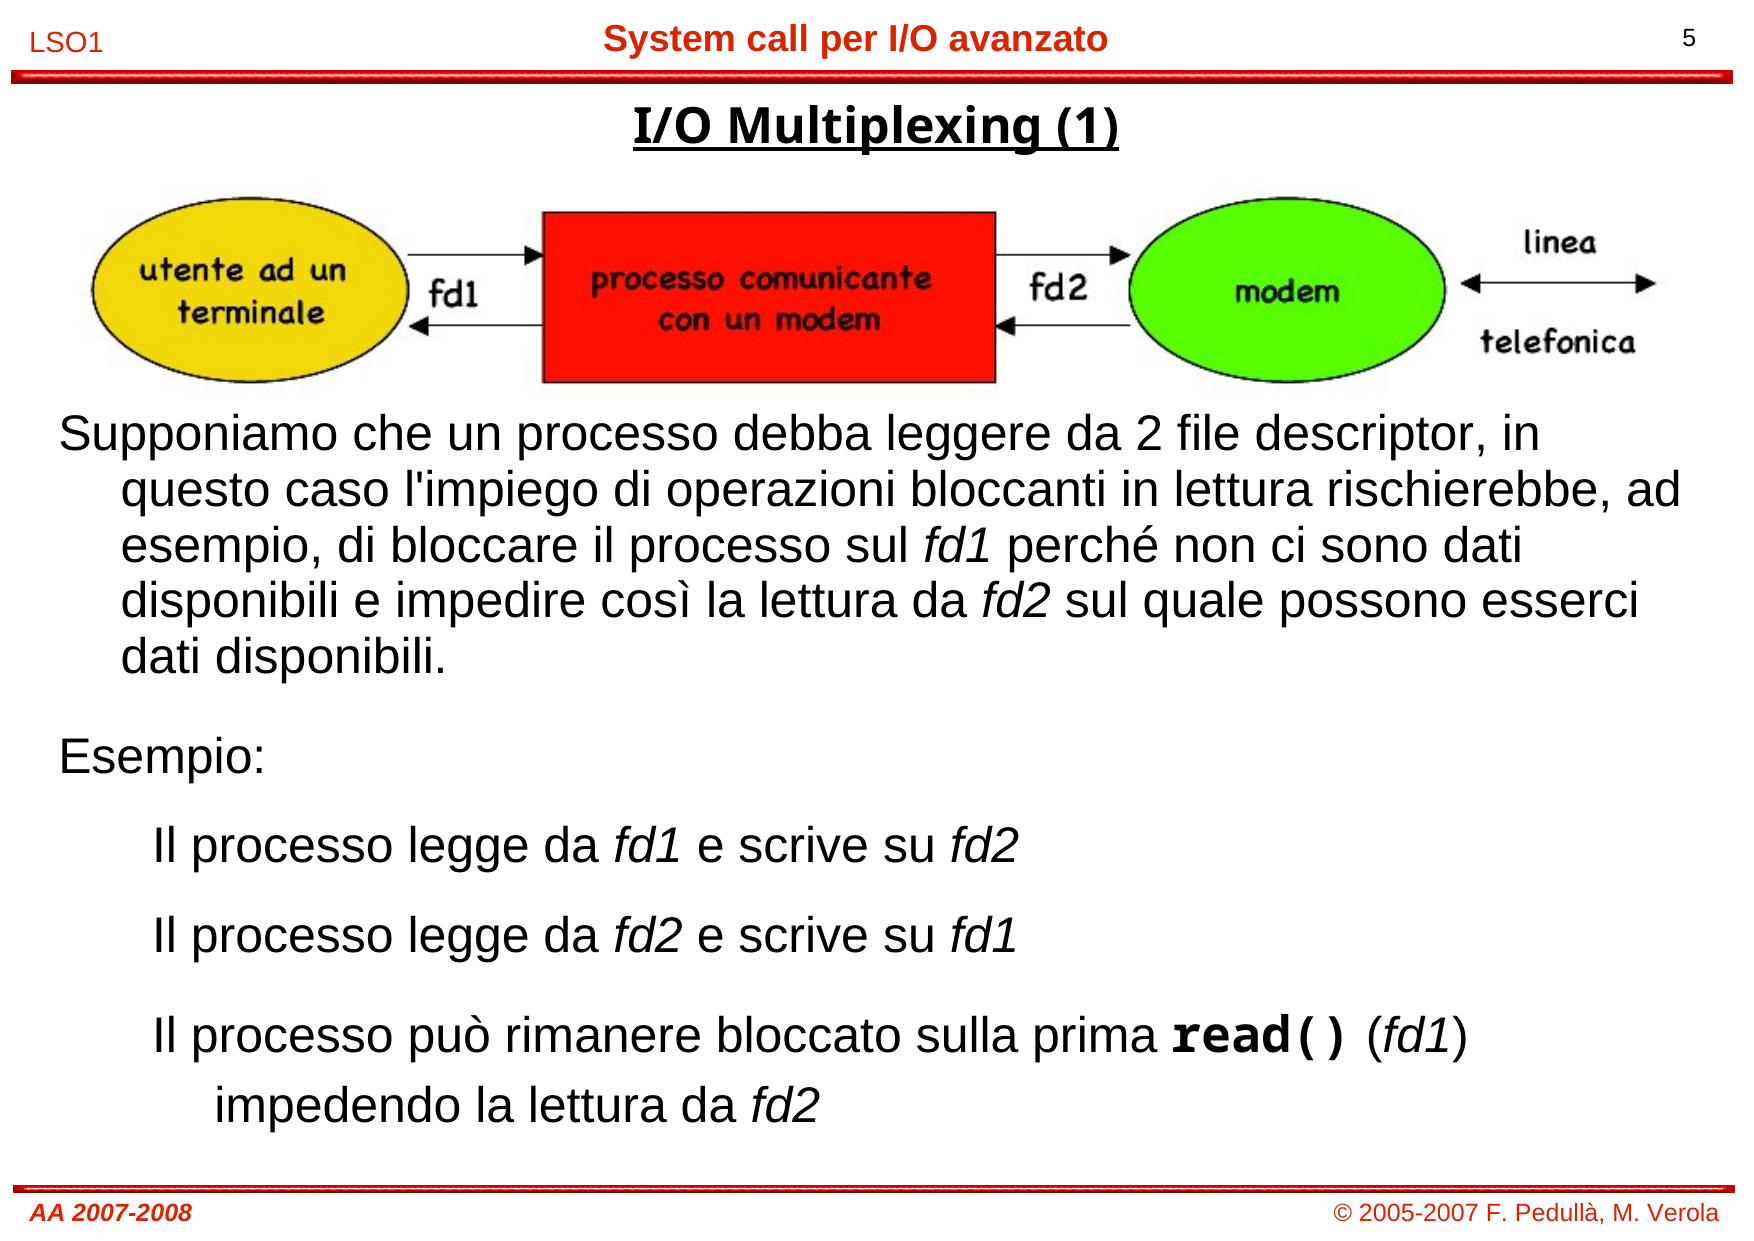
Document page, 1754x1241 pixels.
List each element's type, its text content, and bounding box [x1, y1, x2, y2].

picture [79, 184, 1667, 400]
picture [13, 1185, 1735, 1193]
title I/O Multiplexing (1) [40, 78, 1713, 174]
list Supponiamo che un processo debba leggere da 2 file descriptor, in questo caso l'impiego di operazioni bloccanti in lettura rischierebbe, ad esempio, di bloccare il processo sul fd1 perché non ci sono dati disponibili e impedire così la lettura da fd2 sul quale possono esserci dati disponibili. Esempio: Il processo legge da fd1 e scrive su fd2 Il processo legge da fd2 e scrive su fd1 Il processo può rimanere bloccato sulla prima read() (fd1) impedendo la lettura da fd2 [58, 206, 1696, 1155]
picture [11, 70, 1733, 84]
